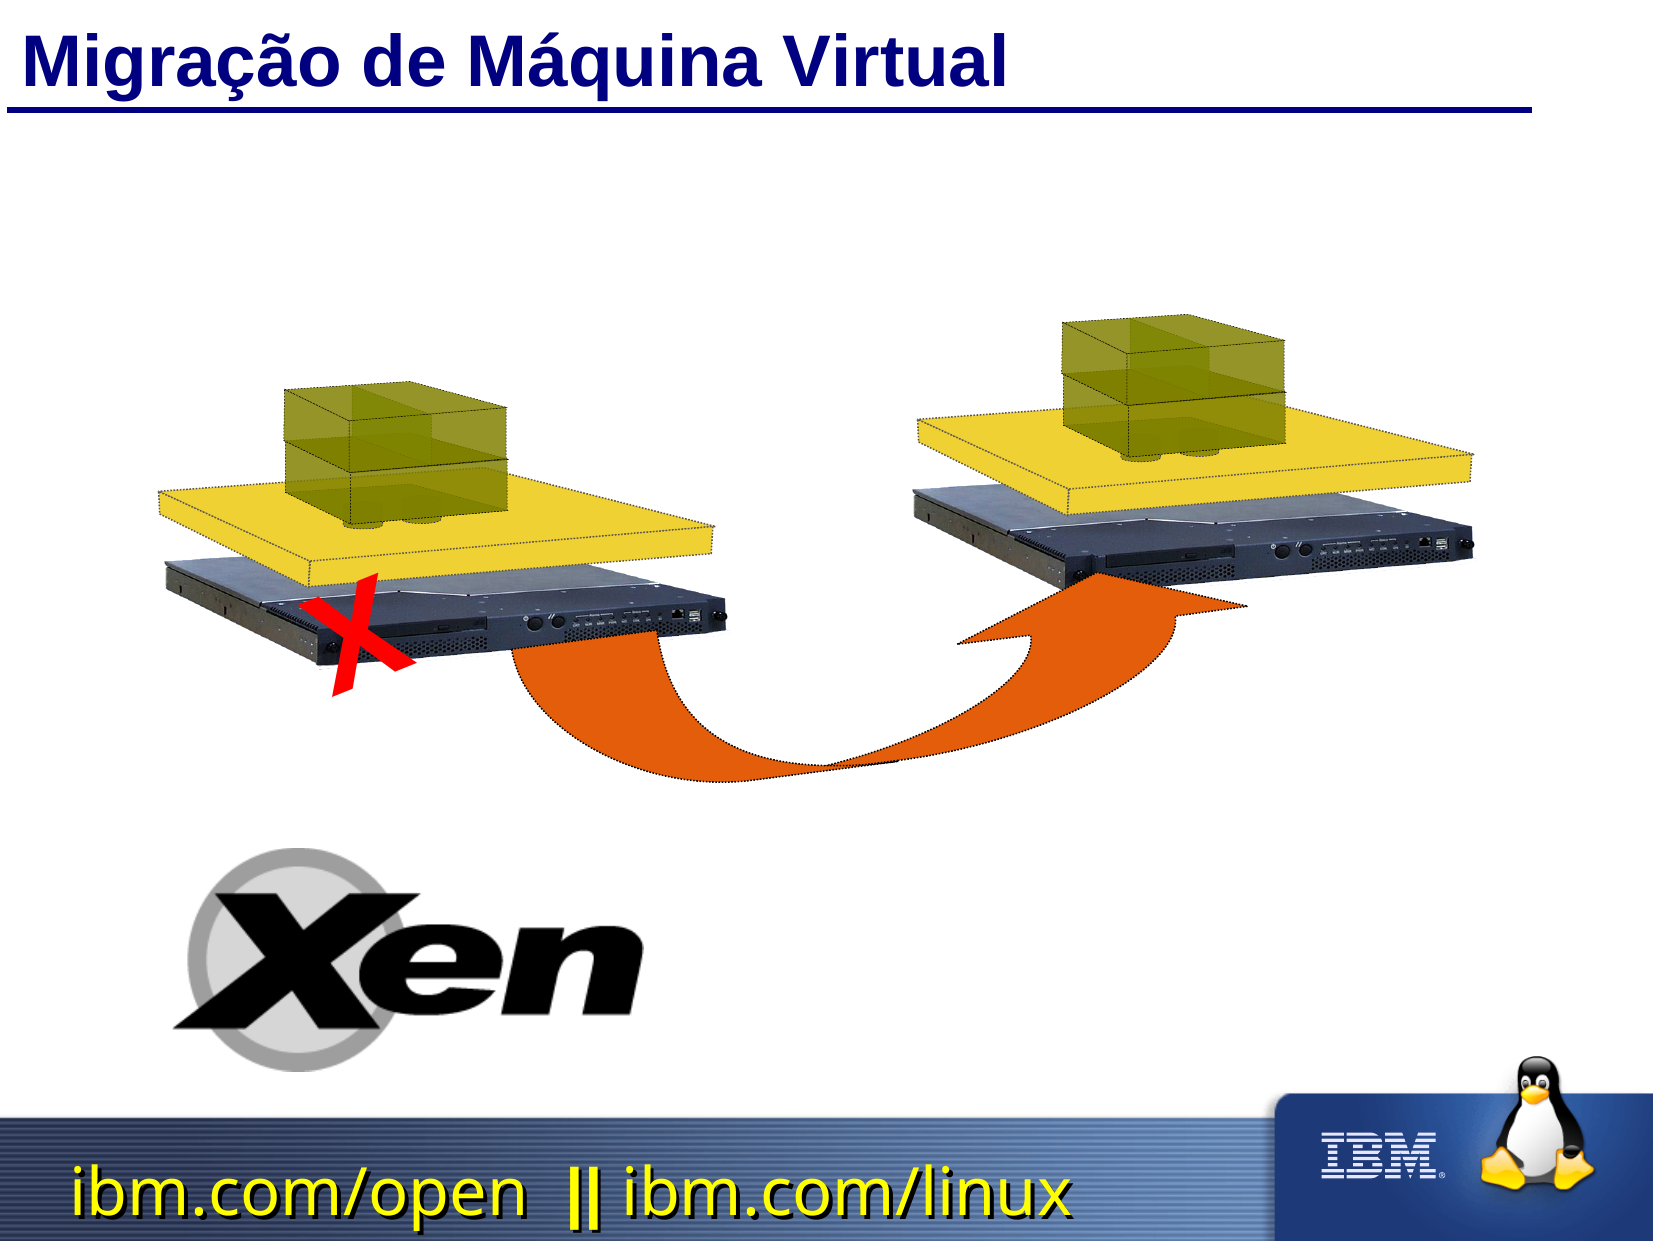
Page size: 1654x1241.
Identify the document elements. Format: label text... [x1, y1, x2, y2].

text_box X [268, 541, 457, 828]
picture [157, 519, 309, 679]
text_box [916, 314, 1475, 516]
picture [905, 447, 1489, 607]
picture [0, 848, 1653, 1241]
text_box [157, 381, 716, 582]
picture [375, 519, 742, 679]
text_box [511, 572, 1248, 783]
text_box Migração de Máquina Virtual [21, 14, 1610, 127]
